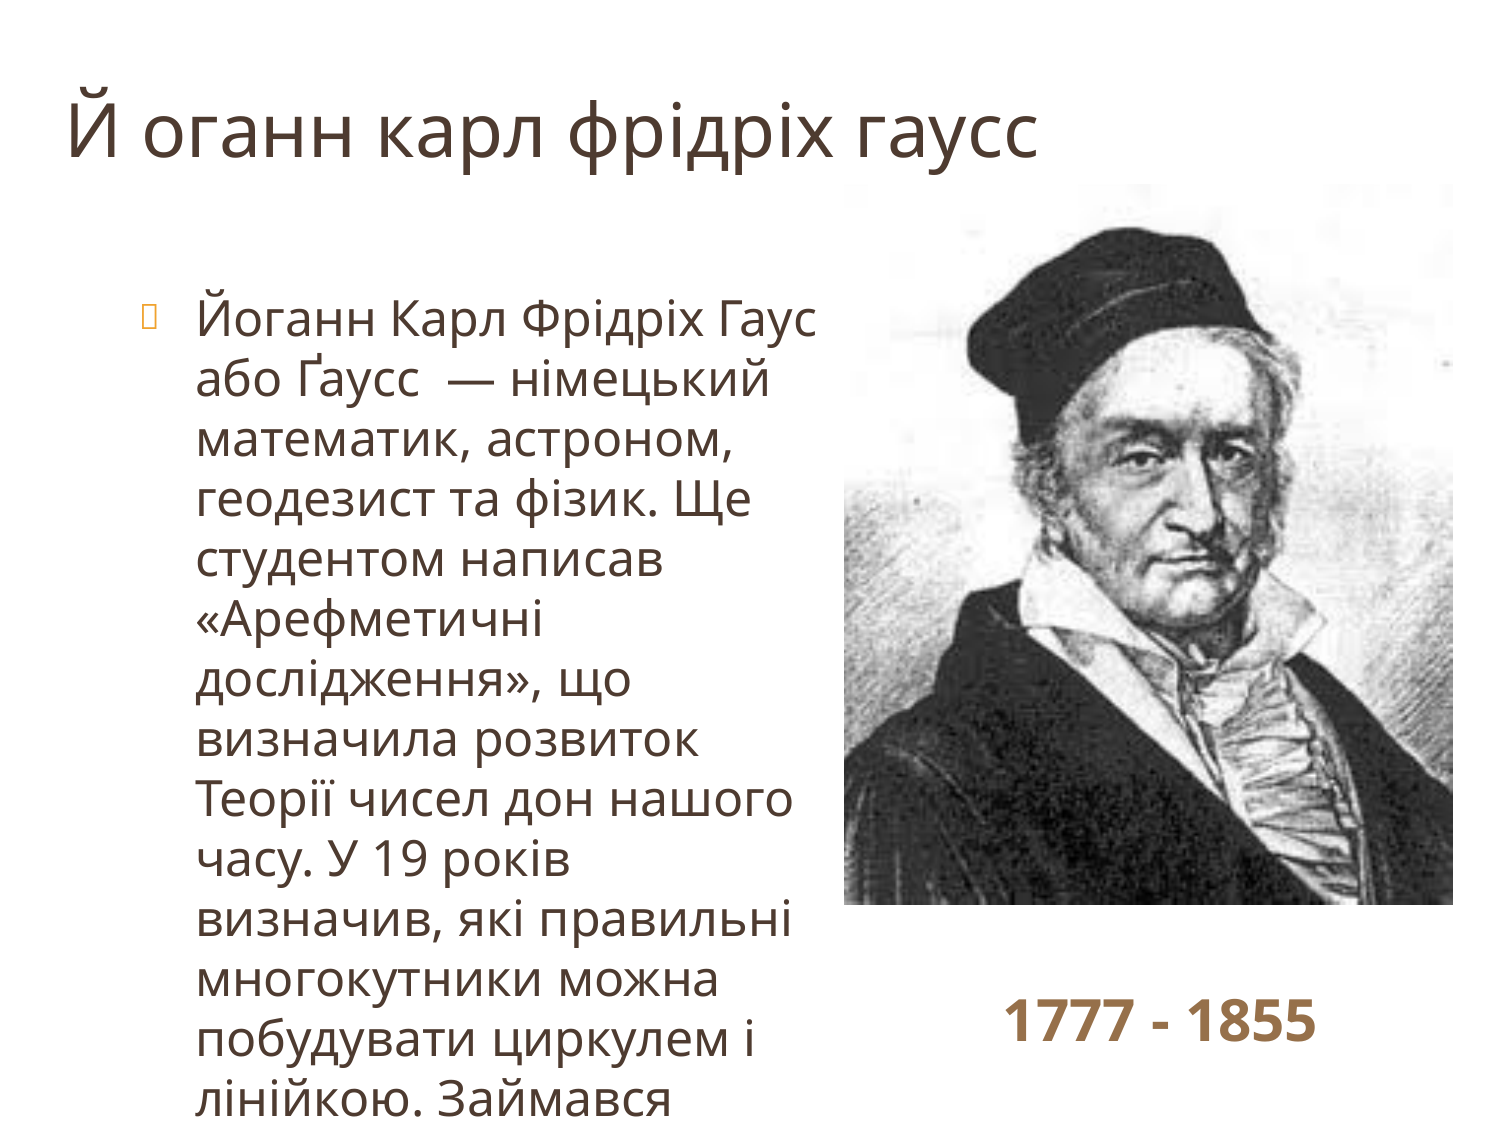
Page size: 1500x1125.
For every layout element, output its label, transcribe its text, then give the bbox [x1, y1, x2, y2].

title Й оганн карл фрідріх гаусс [49, 75, 1475, 213]
list Йоганн Карл Фрідріх Гаус або Ґаусс — німецький математик, астроном, геодезист та фізик. Ще студентом написав «Арефметичні дослідження», що визначила розвиток Теорії чисел дон нашого часу. У 19 років визначив, які правильні многокутники можна побудувати циркулем і лінійкою. Займався геодезією і обчислювальною астрономією. [123, 278, 837, 1054]
picture [844, 184, 1453, 905]
text_box 1777 - 1855 [927, 975, 1424, 1061]
